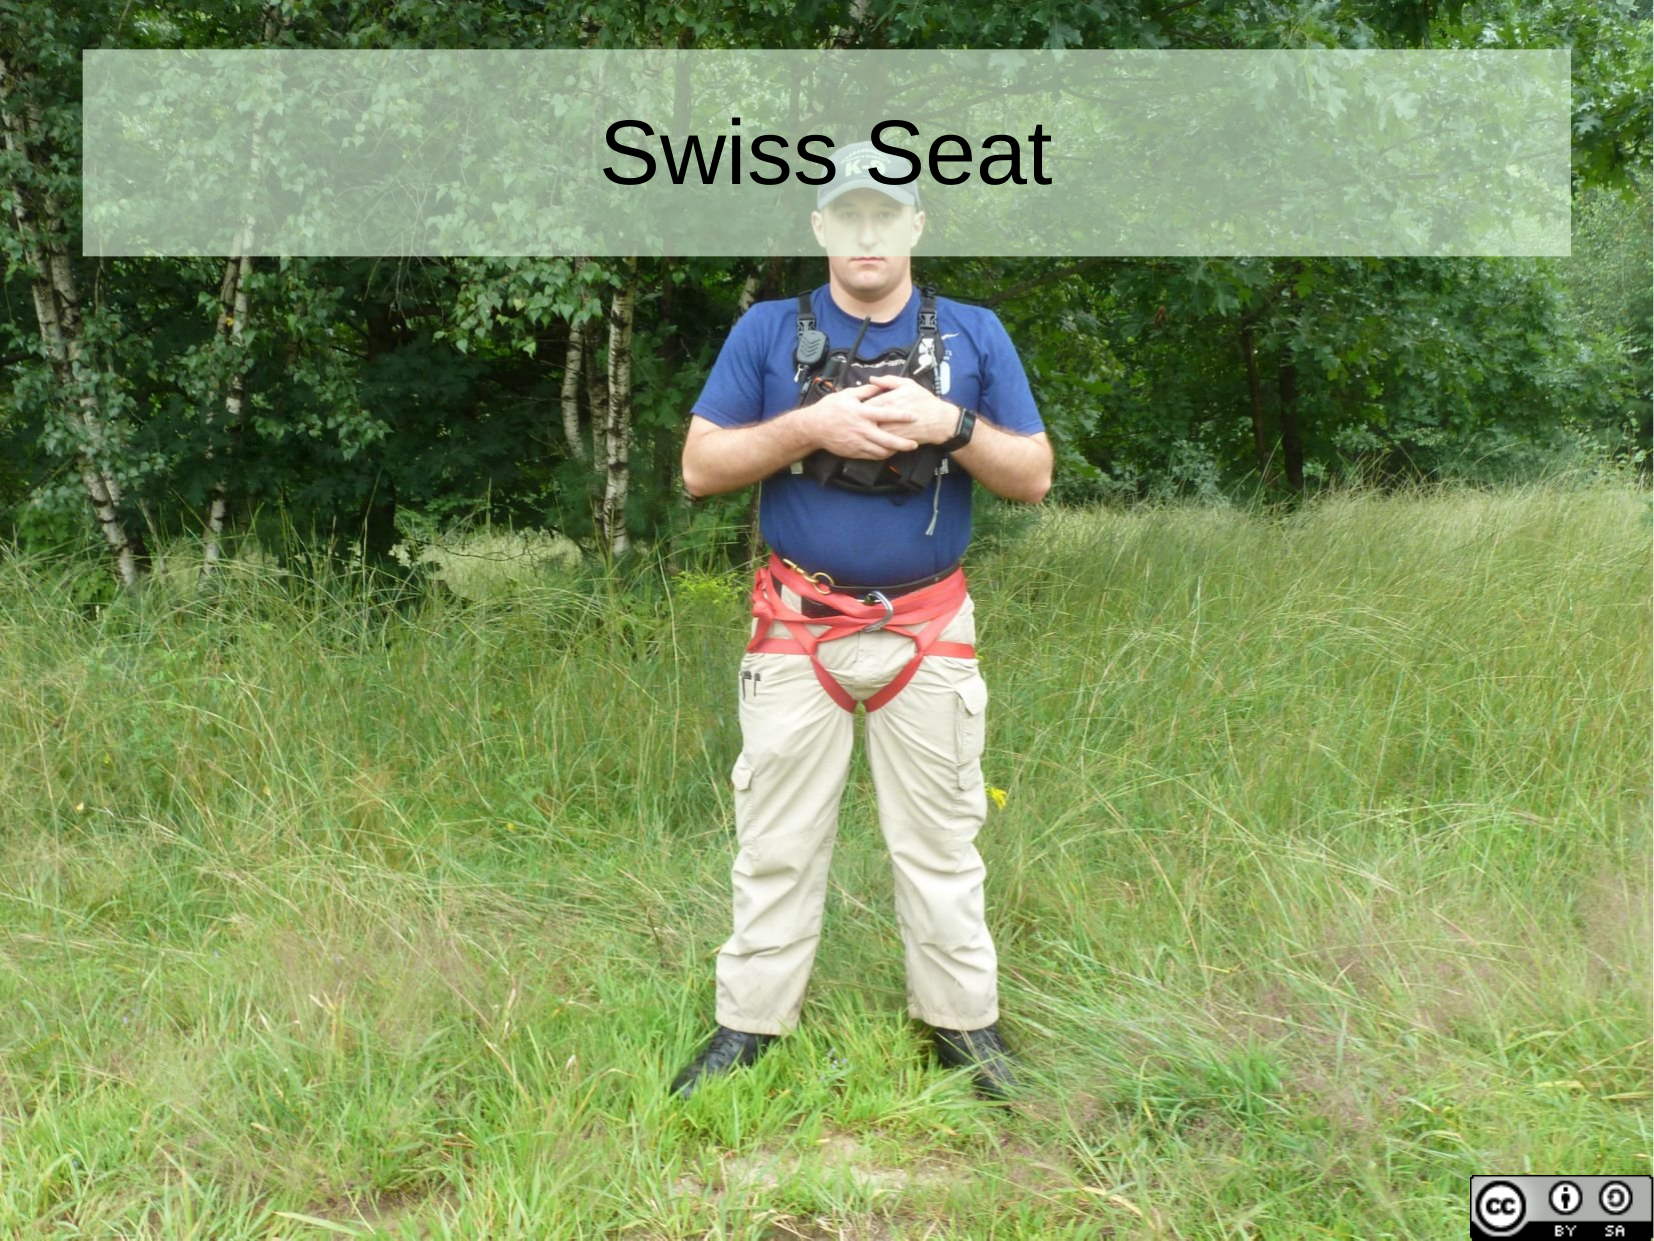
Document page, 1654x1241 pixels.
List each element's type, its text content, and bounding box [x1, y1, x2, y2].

picture [0, 0, 1654, 1241]
title Swiss Seat [82, 49, 1571, 257]
